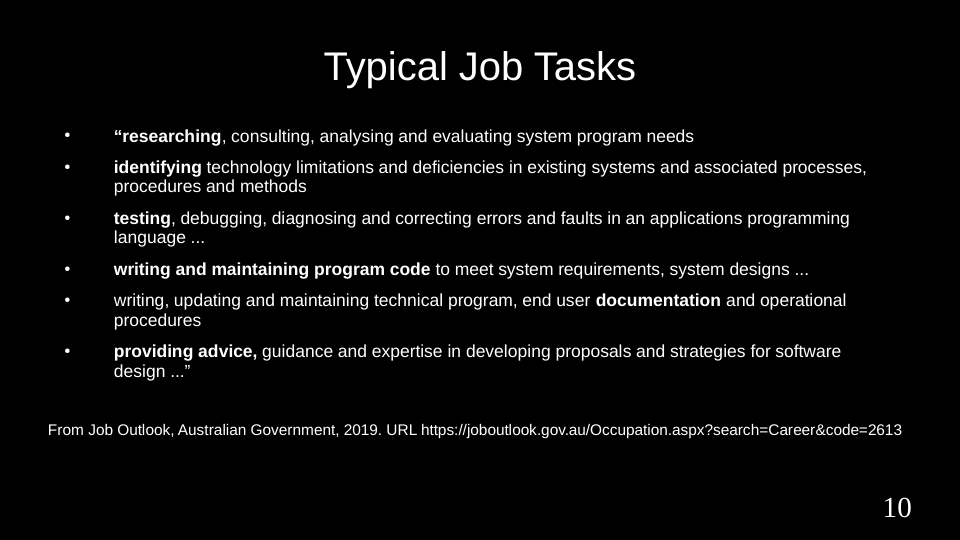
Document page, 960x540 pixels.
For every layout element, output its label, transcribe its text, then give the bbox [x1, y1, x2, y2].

title Typical Job Tasks [47, 21, 912, 112]
list “researching, consulting, analysing and evaluating system program needs identifying technology limitations and deficiencies in existing systems and associated processes, procedures and methods testing, debugging, diagnosing and correcting errors and faults in an applications programming language ... writing and maintaining program code to meet system requirements, system designs ... writing, updating and maintaining technical program, end user documentation and operational procedures providing advice, guidance and expertise in developing proposals and strategies for software design ...” From Job Outlook, Australian Government, 2019. URL https://joboutlook.gov.au/Occupation.aspx?search=Career&code=2613 [47, 126, 912, 440]
